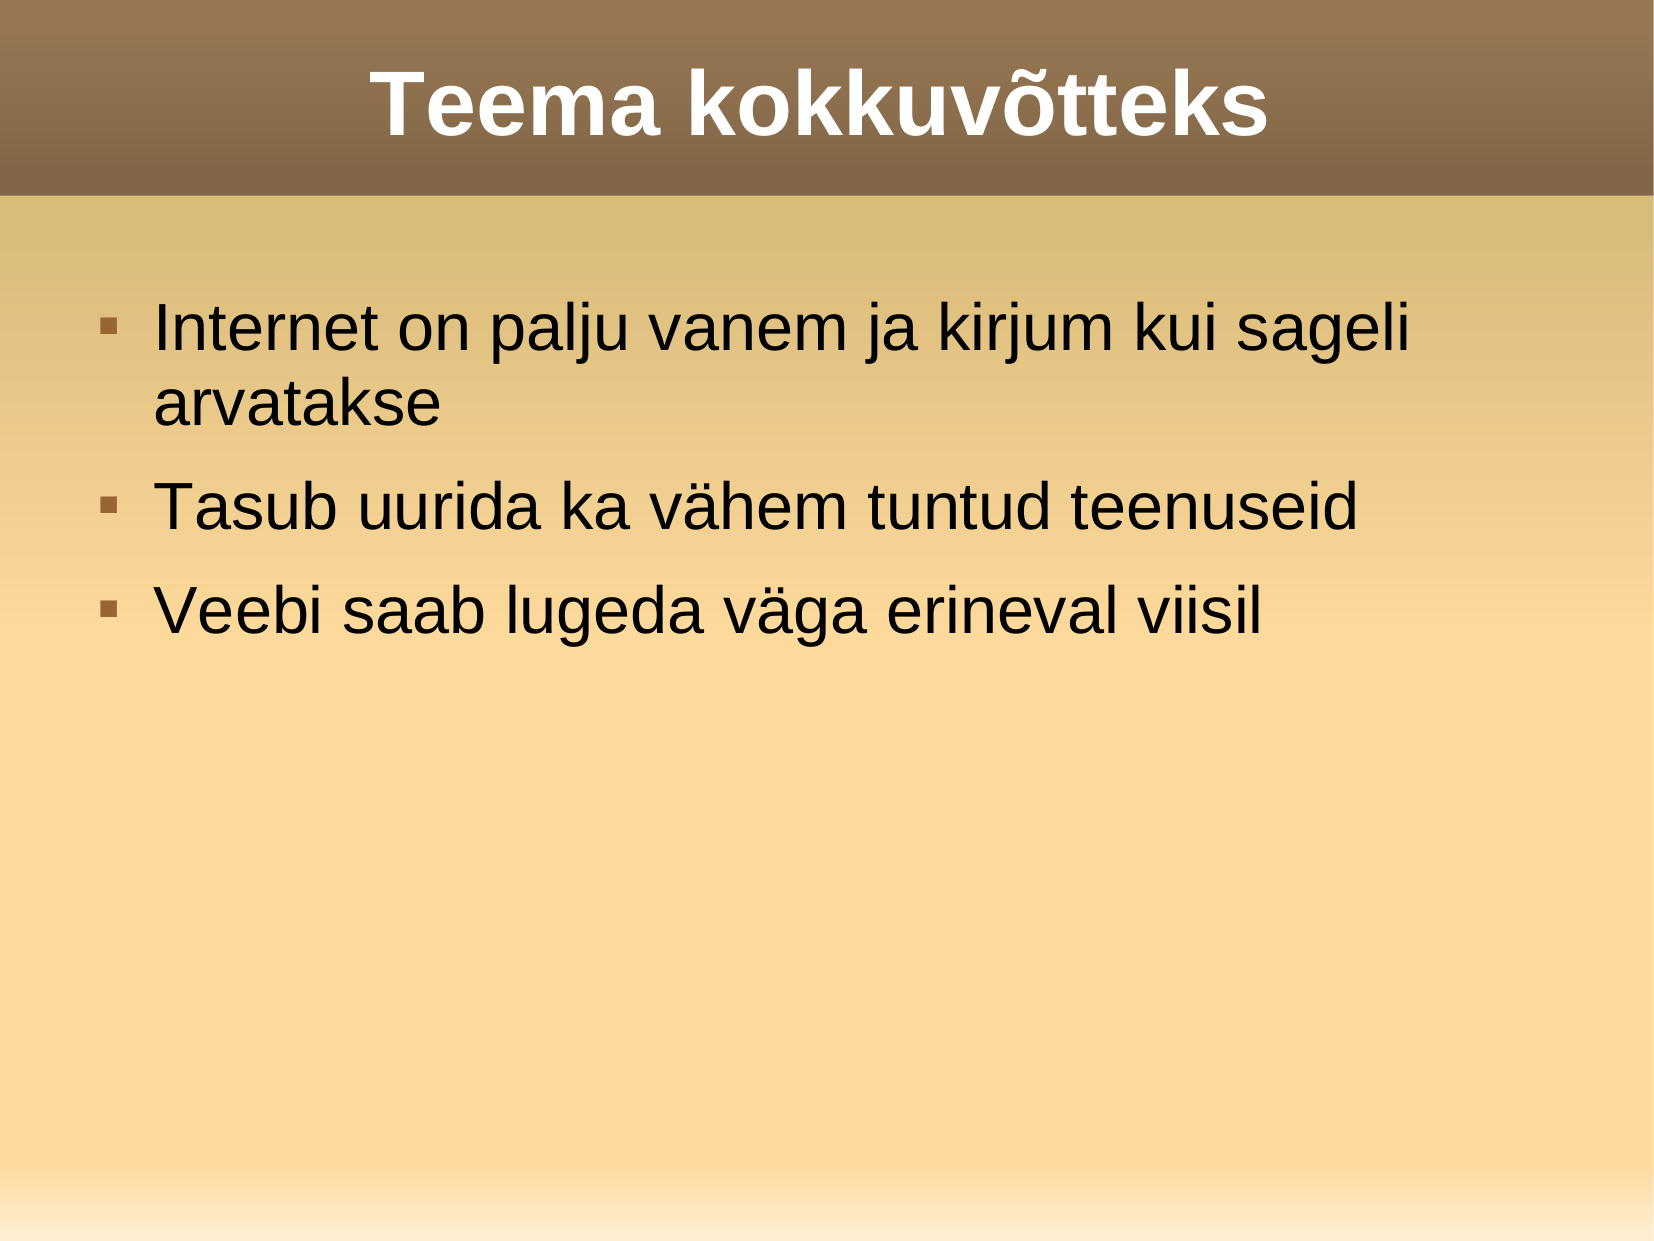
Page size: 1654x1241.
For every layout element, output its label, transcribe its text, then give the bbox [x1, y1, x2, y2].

title Teema kokkuvõtteks [76, 7, 1565, 200]
list Internet on palju vanem ja kirjum kui sageli arvatakse Tasub uurida ka vähem tuntud teenuseid Veebi saab lugeda väga erineval viisil [82, 290, 1571, 1094]
picture [0, 0, 1654, 1241]
